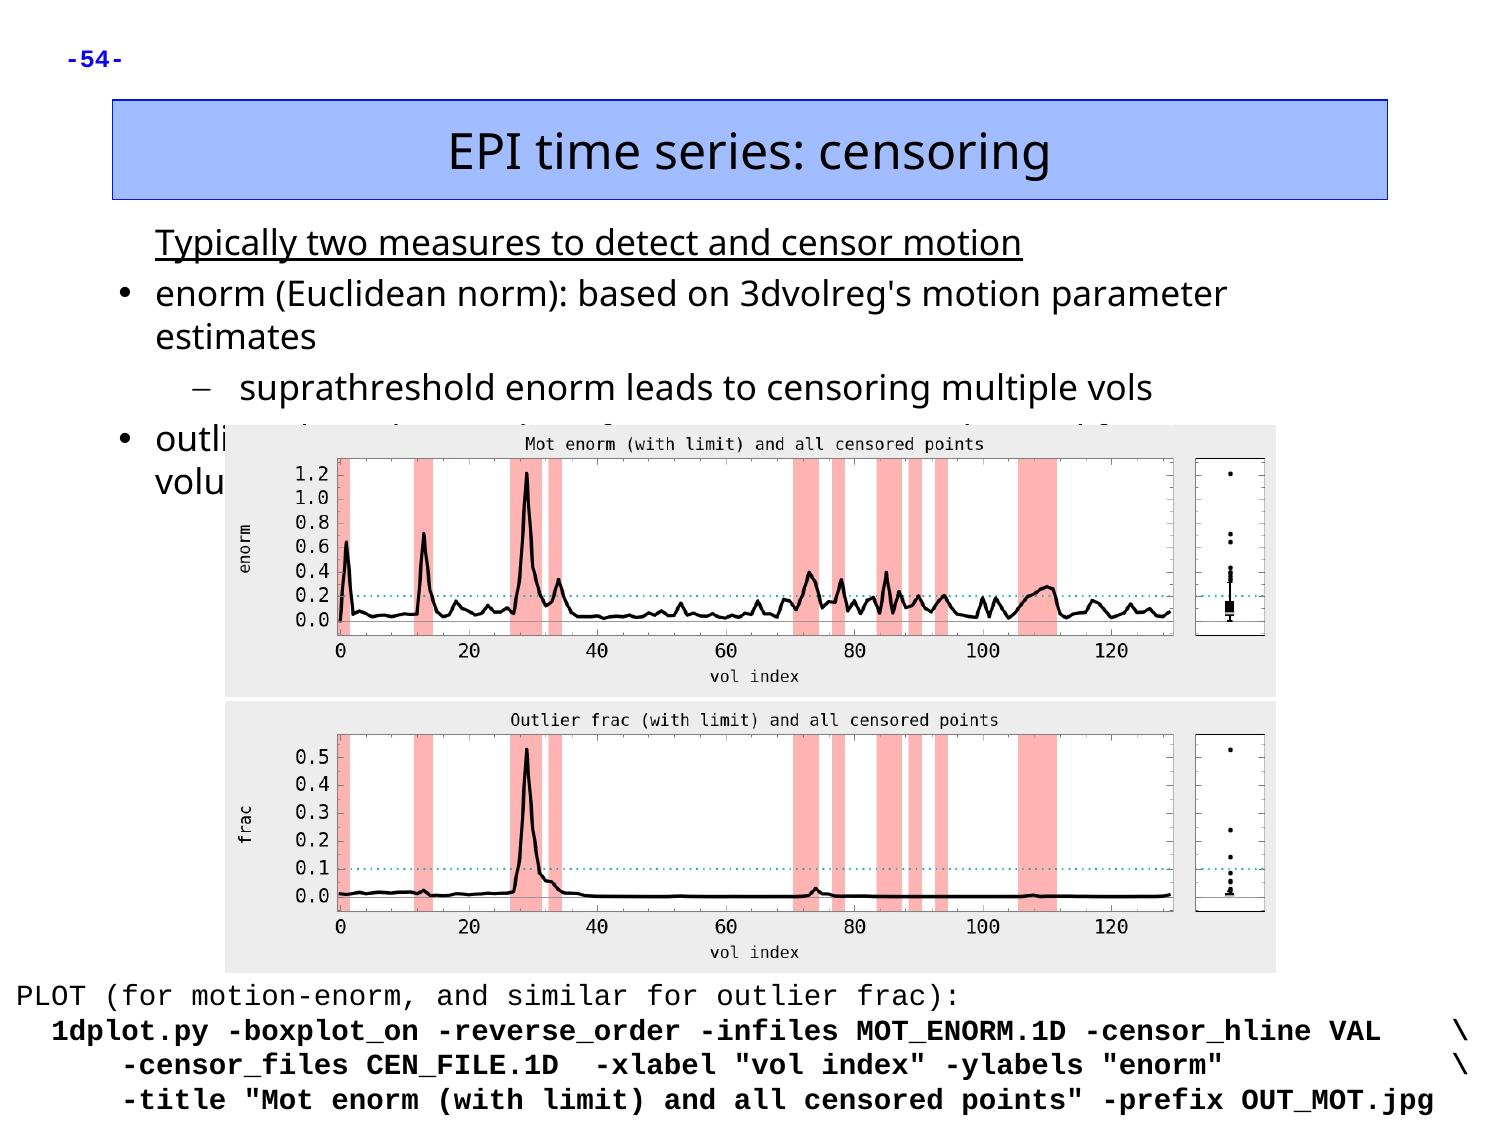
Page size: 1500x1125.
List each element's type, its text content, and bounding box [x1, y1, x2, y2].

text_box PLOT (for motion-enorm, and similar for outlier frac): 1dplot.py -boxplot_on -reverse_order -infiles MOT_ENORM.1D -censor_hline VAL \ -censor_files CEN_FILE.1D -xlabel "vol index" -ylabels "enorm" \ -title "Mot enorm (with limit) and all censored points" -prefix OUT_MOT.jpg [0, 966, 1500, 1125]
text_box EPI time series: censoring [112, 99, 1388, 200]
picture [225, 425, 1276, 697]
picture [225, 701, 1276, 973]
text_box Typically two measures to detect and censor motion enorm (Euclidean norm): based on 3dvolreg's motion parameter estimates suprathreshold enorm leads to censoring multiple vols outliers: based on outliers from time series trends (total fraction in volume) [102, 212, 1396, 316]
